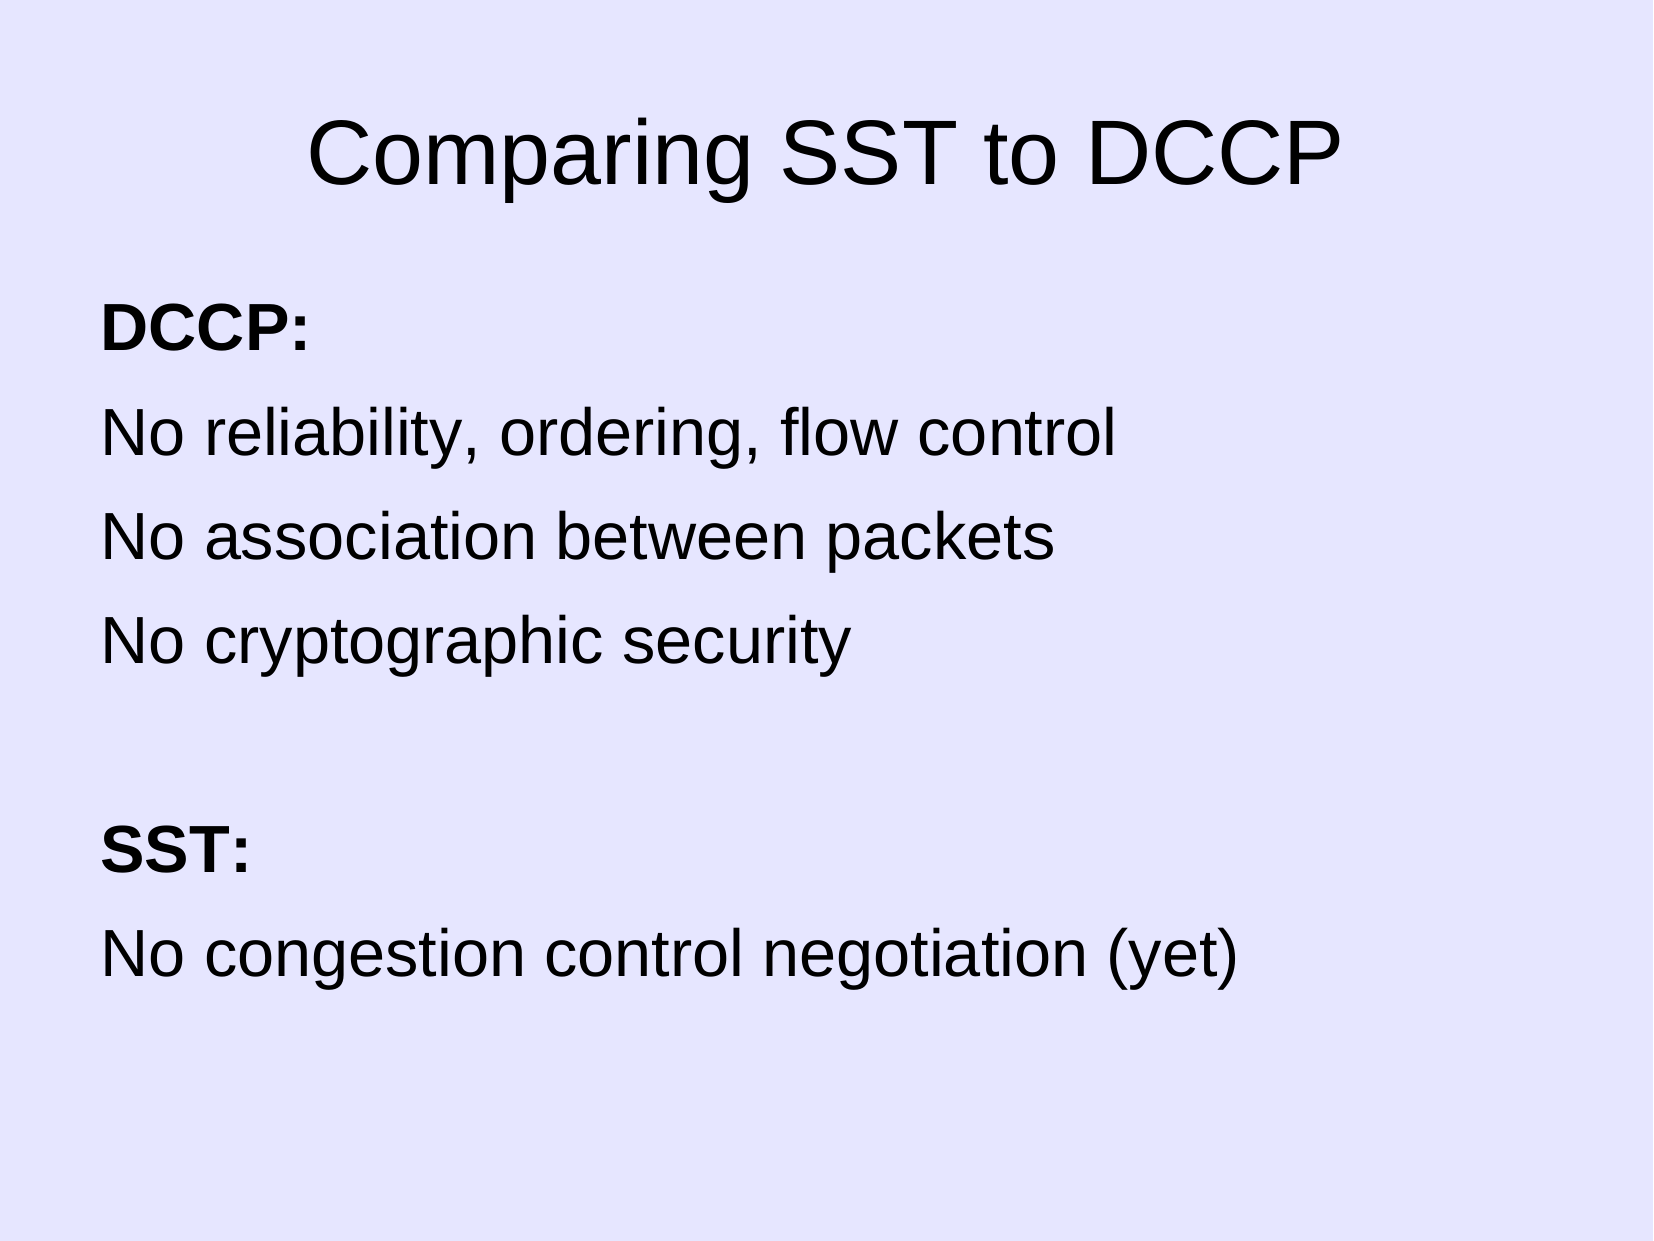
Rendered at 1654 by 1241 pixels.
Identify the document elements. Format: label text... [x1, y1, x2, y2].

list DCCP: No reliability, ordering, flow control No association between packets No cryptographic security SST: No congestion control negotiation (yet) [82, 290, 1571, 1095]
title Comparing SST to DCCP [82, 56, 1571, 250]
